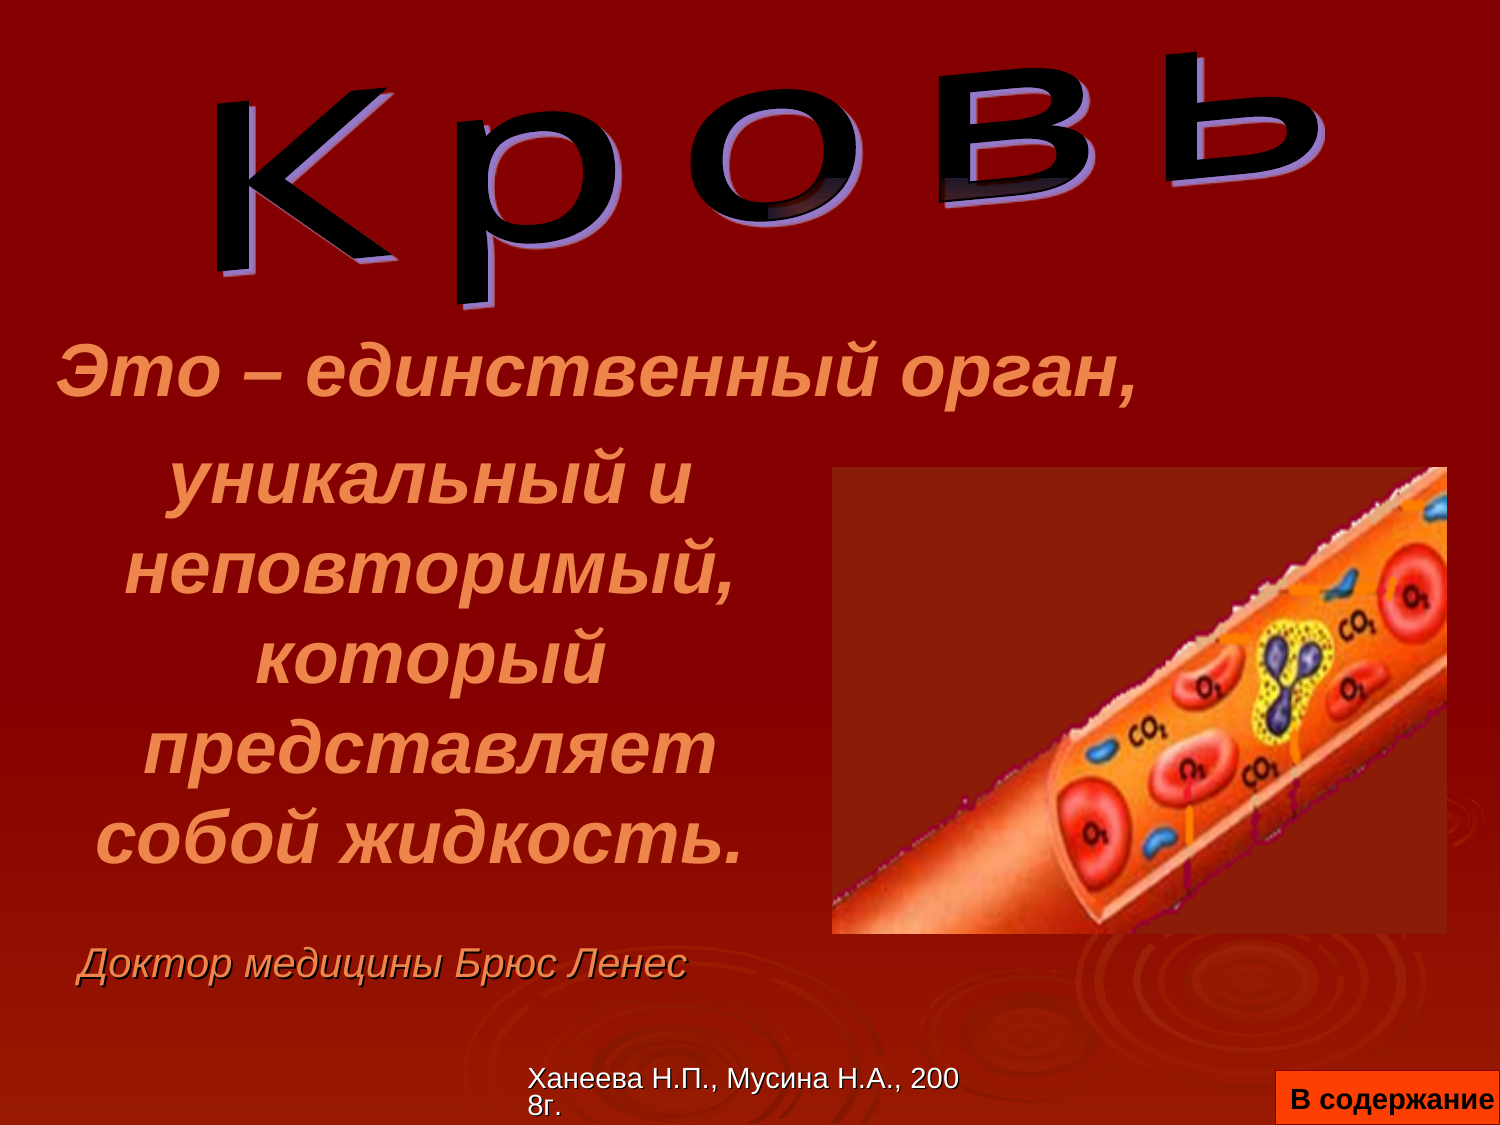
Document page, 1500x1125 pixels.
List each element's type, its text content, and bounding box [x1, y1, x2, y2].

text_box Доктор медицины Брюс Ленес [64, 928, 715, 995]
picture [832, 467, 1447, 934]
text_box уникальный и неповторимый, который представляет собой жидкость. [53, 420, 810, 887]
text_box Кровь [1166, 52, 1317, 181]
text_box Кровь [939, 69, 1088, 202]
text_box Кровь [691, 90, 855, 221]
text_box Кровь [218, 88, 390, 271]
text_box Это – единственный орган, [41, 314, 1199, 420]
text_box Кровь [457, 112, 615, 304]
text_box В содержание [1275, 1070, 1500, 1125]
